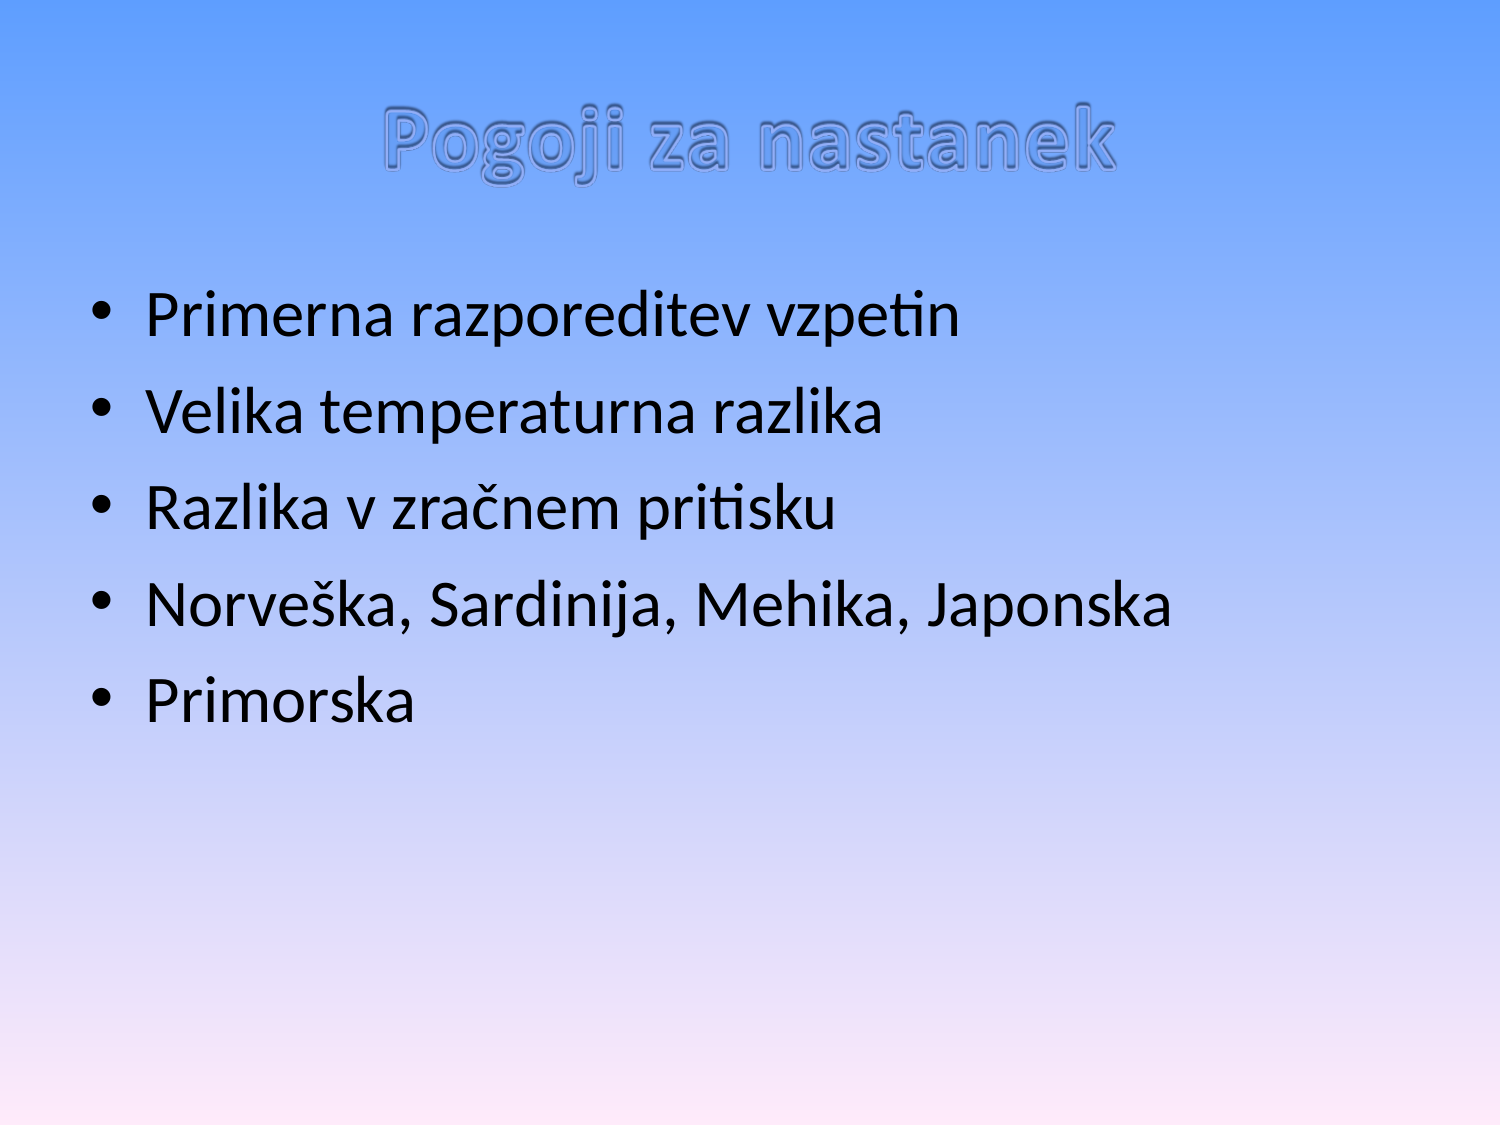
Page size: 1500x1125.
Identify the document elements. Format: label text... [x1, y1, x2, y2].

text_box Primerna razporeditev vzpetin Velika temperaturna razlika Razlika v zračnem pritisku Norveška, Sardinija, Mehika, Japonska Primorska [74, 262, 1425, 1005]
picture [73, 43, 1426, 234]
